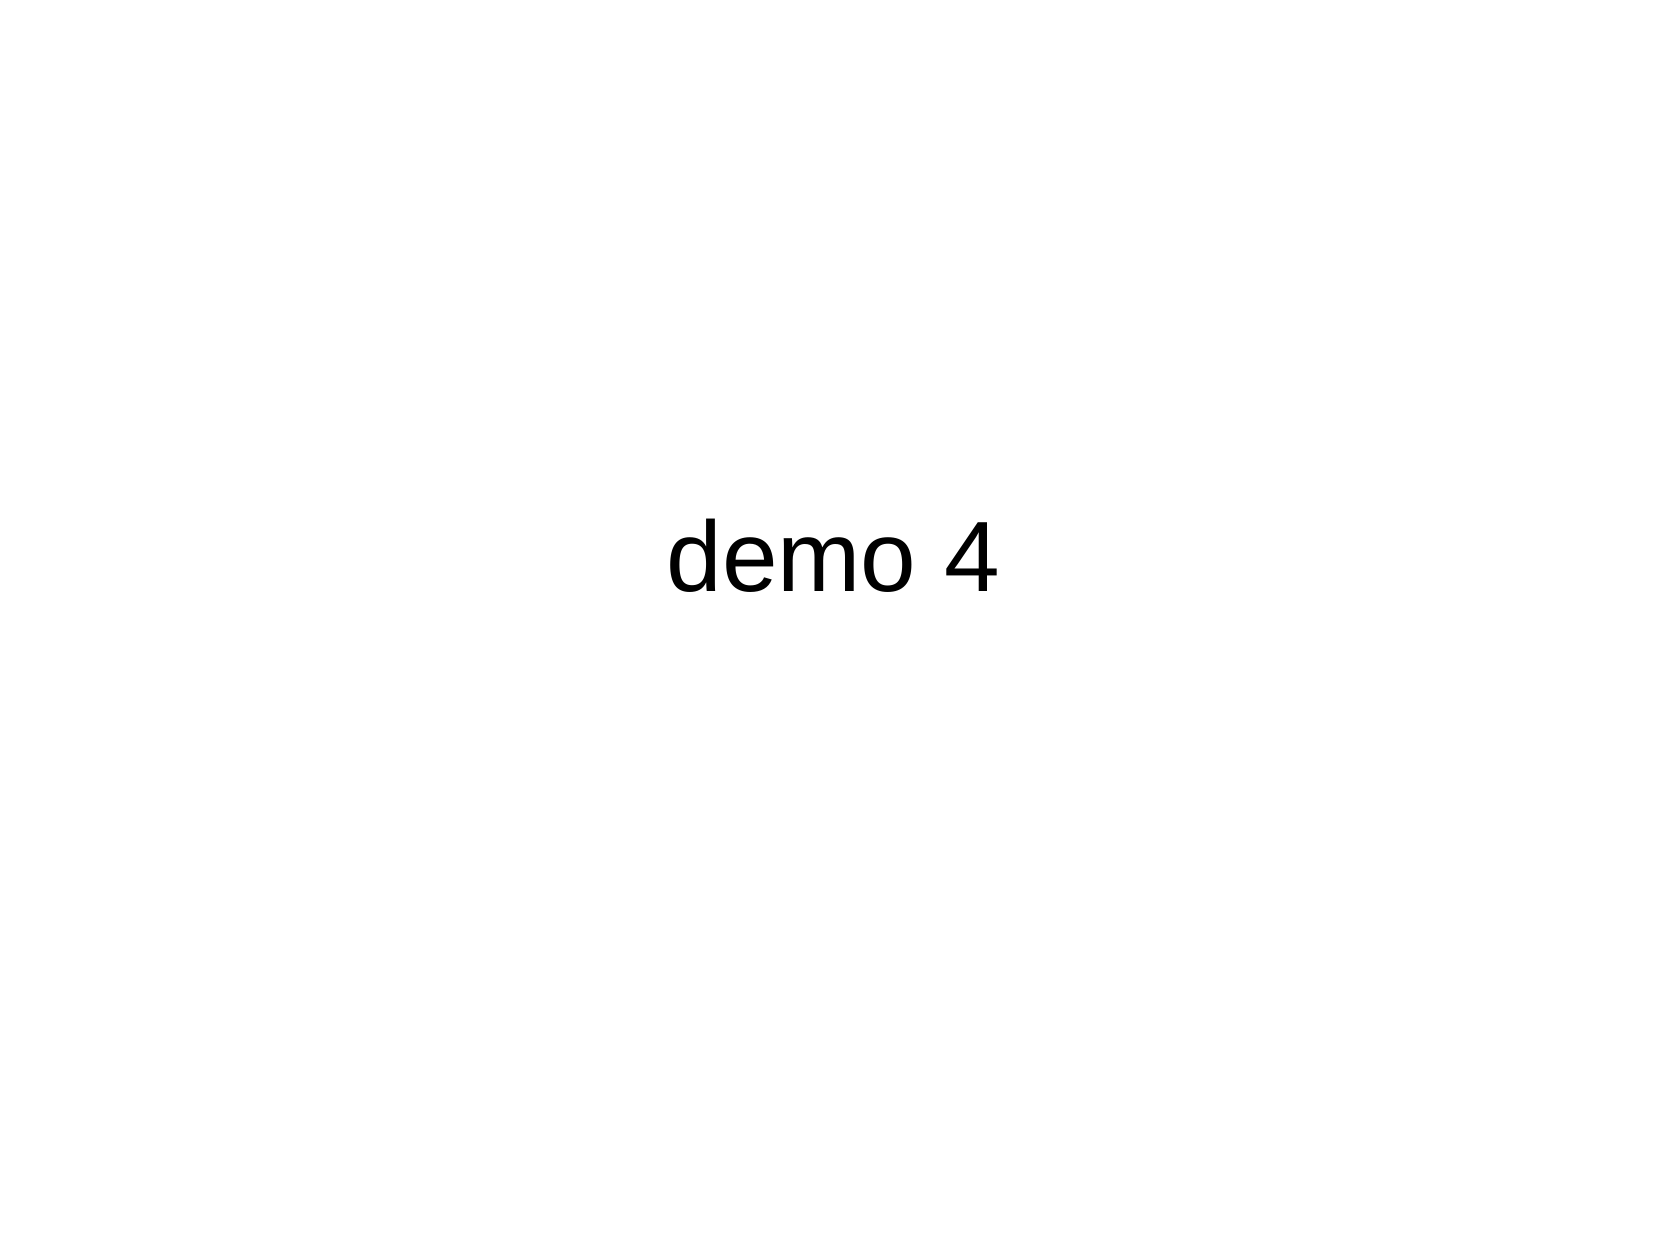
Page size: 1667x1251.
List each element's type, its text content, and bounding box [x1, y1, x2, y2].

title demo 4 [140, 500, 1527, 701]
